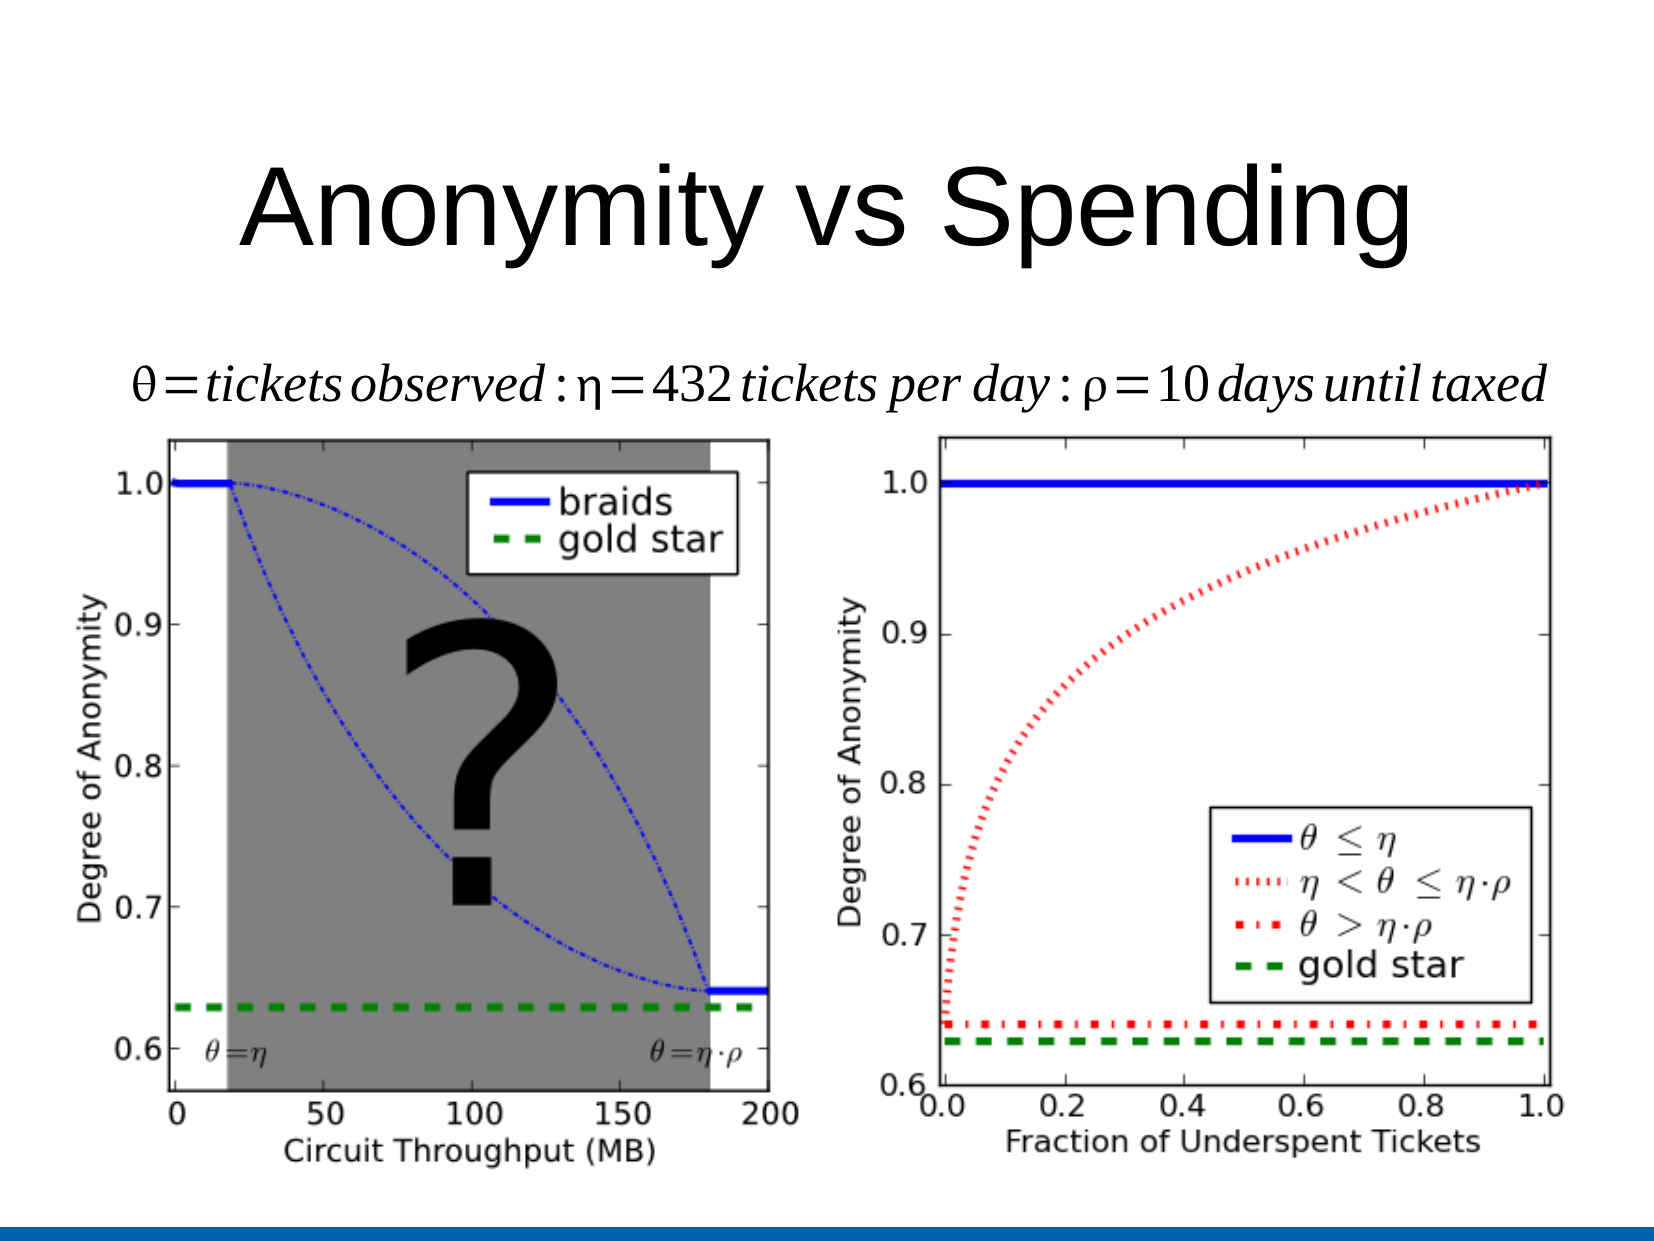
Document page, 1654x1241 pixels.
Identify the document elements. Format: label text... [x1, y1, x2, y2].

picture [57, 424, 808, 1175]
chart [124, 352, 1554, 413]
picture [825, 424, 1576, 1175]
title Anonymity vs Spending [121, 102, 1533, 311]
